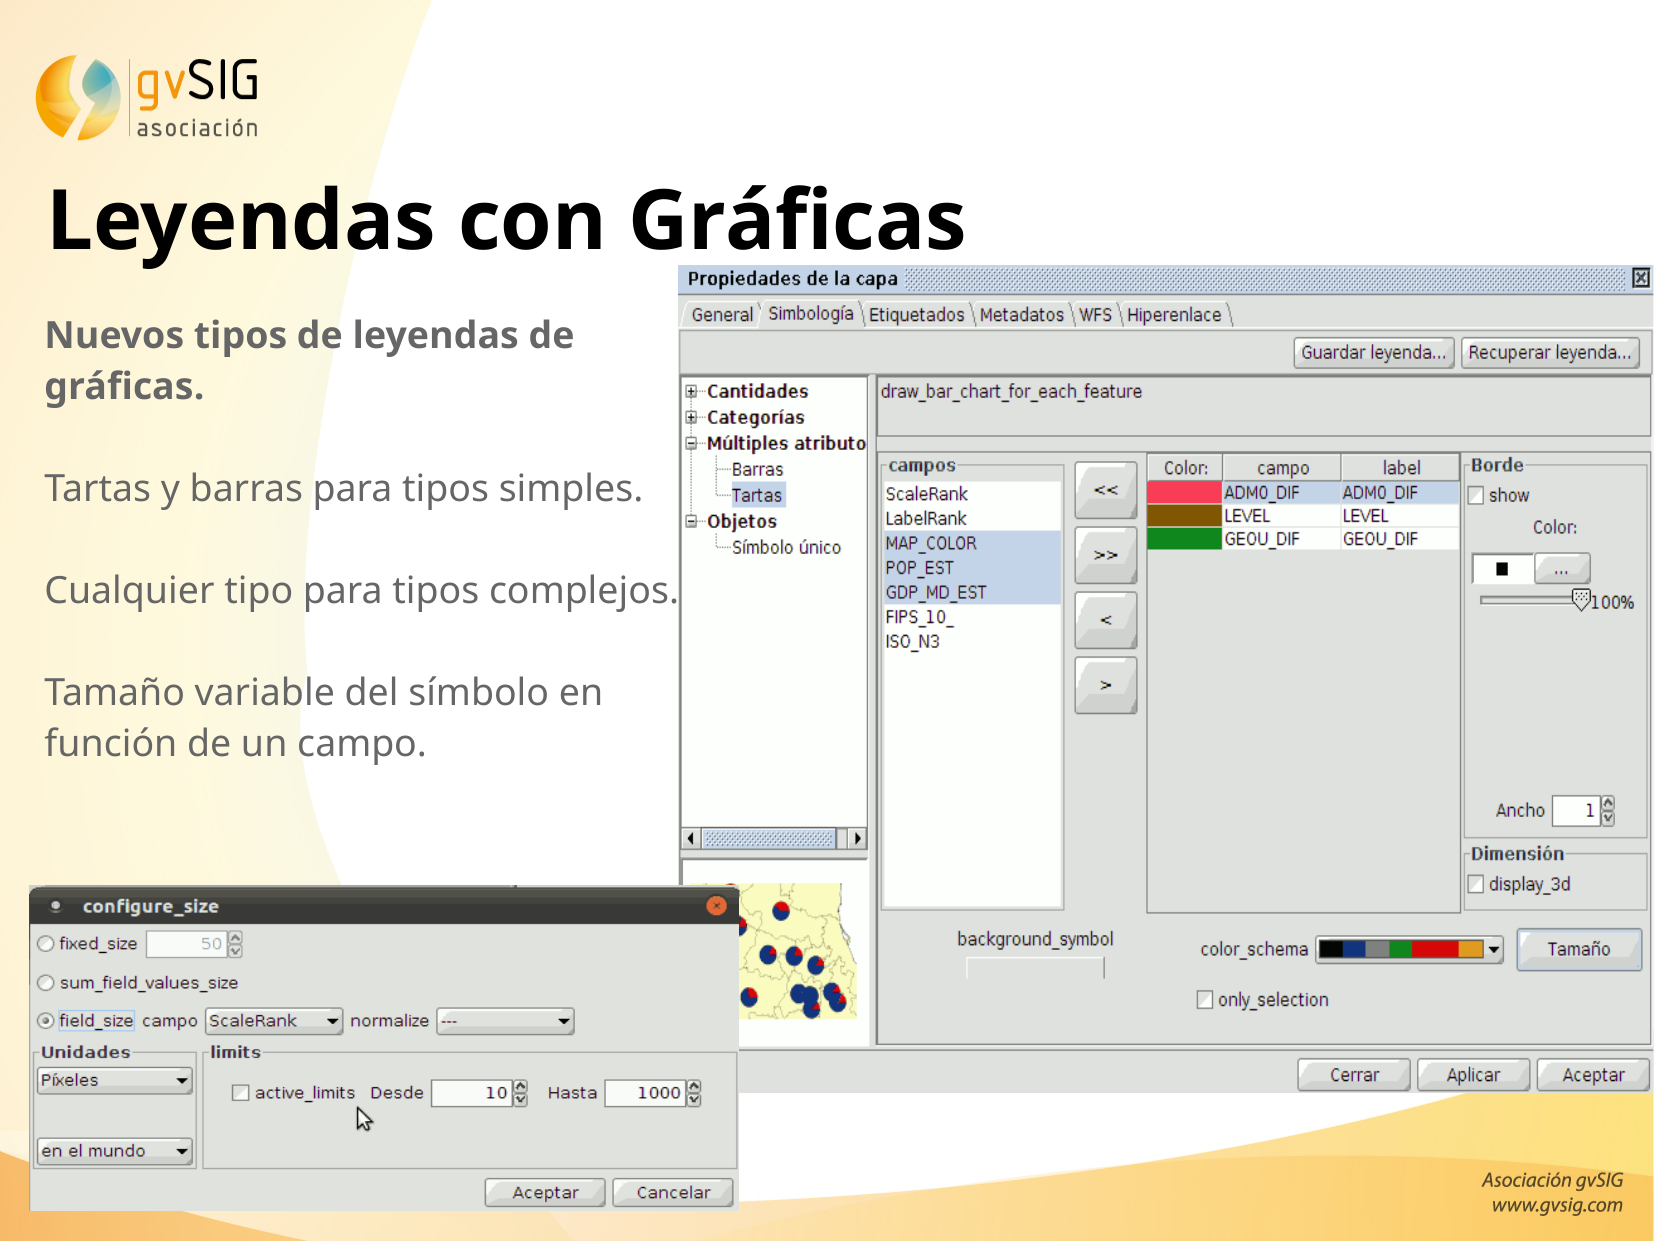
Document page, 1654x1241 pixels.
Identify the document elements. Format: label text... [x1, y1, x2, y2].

title Leyendas con Gráficas [46, 170, 1534, 265]
text_box Nuevos tipos de leyendas de gráficas. Tartas y barras para tipos simples. Cualquier tipo para tipos complejos. Tamaño variable del símbolo en función de un campo. [29, 300, 678, 808]
picture [0, 0, 1654, 1241]
